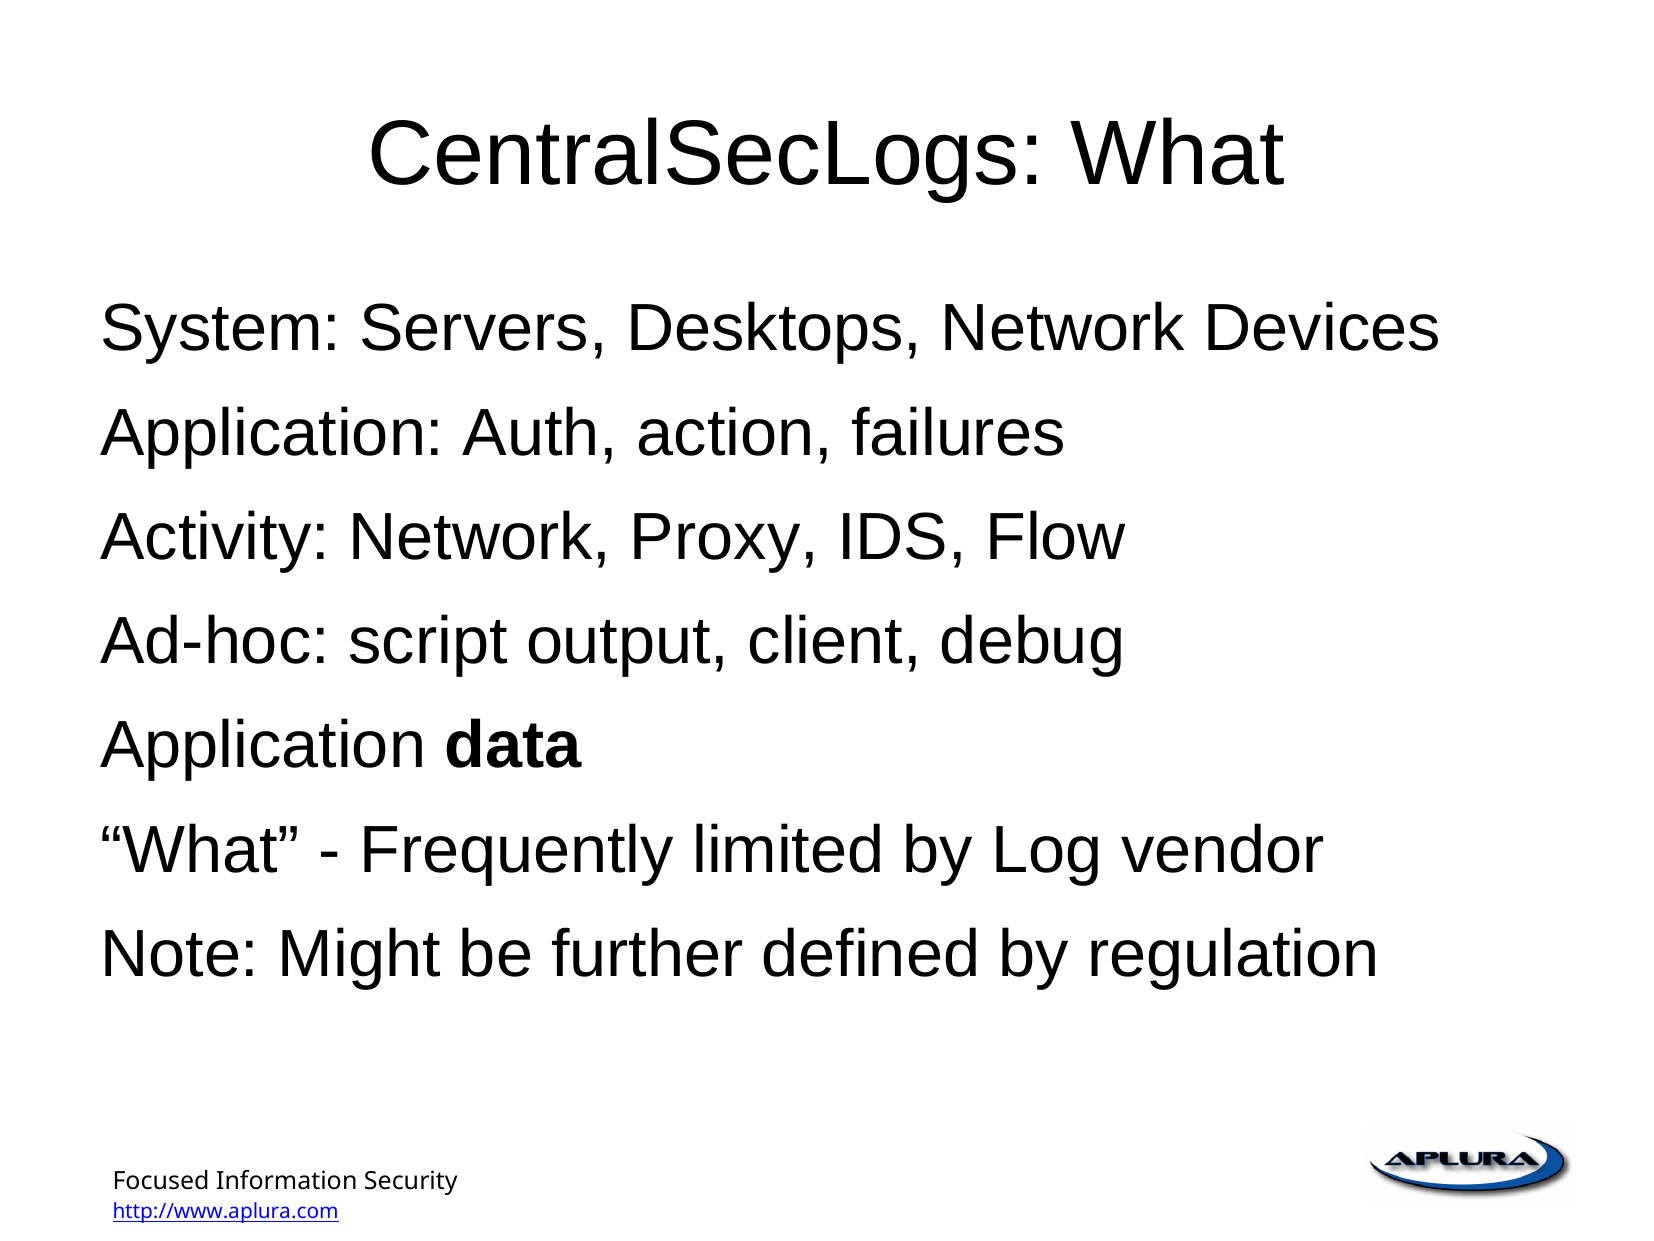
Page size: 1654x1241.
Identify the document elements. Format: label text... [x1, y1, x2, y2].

list System: Servers, Desktops, Network Devices Application: Auth, action, failures Activity: Network, Proxy, IDS, Flow Ad-hoc: script output, client, debug Application data “What” - Frequently limited by Log vendor Note: Might be further defined by regulation [82, 290, 1571, 1094]
picture [1365, 1124, 1576, 1203]
title CentralSecLogs: What [82, 49, 1571, 257]
